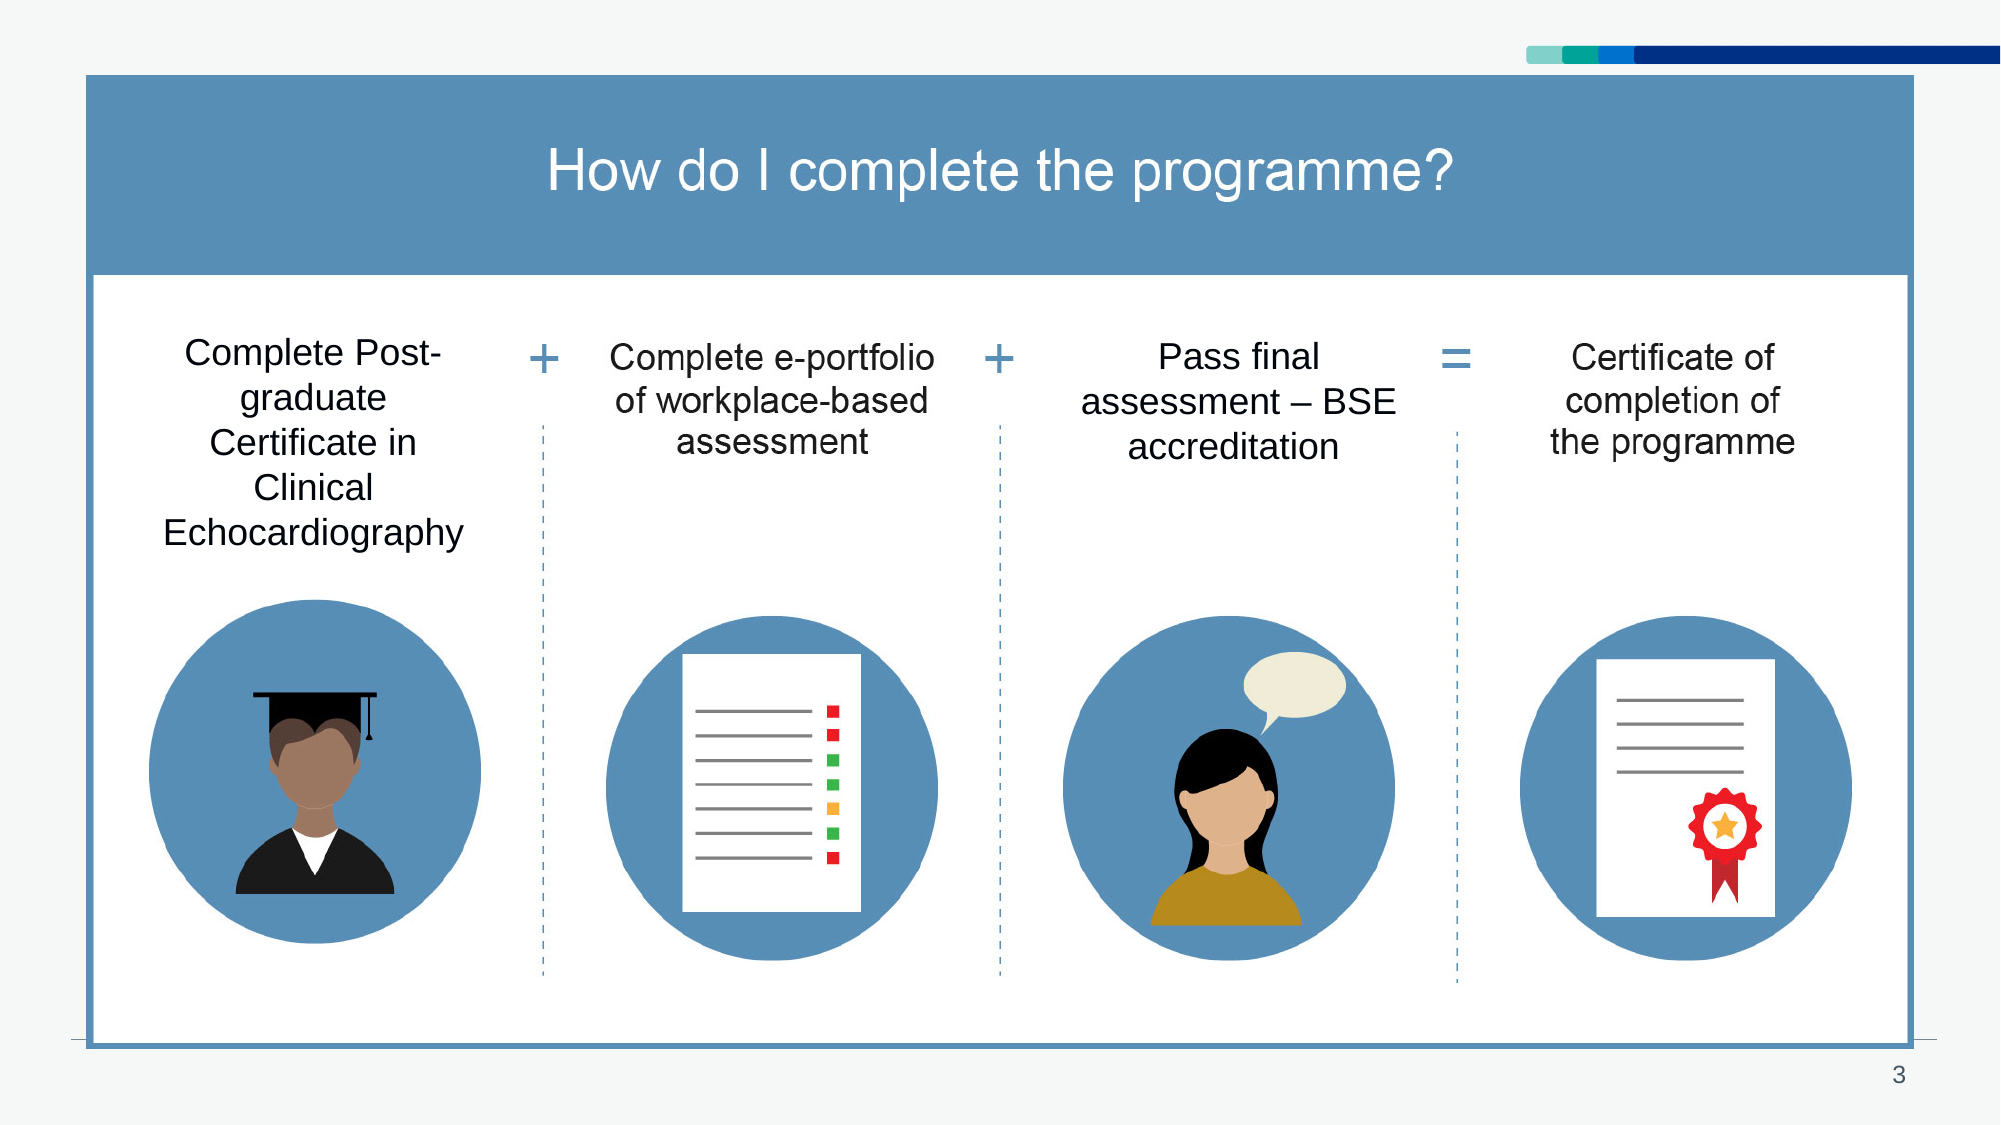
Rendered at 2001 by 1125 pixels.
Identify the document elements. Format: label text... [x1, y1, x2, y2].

text_box Complete Post-graduate Certificate in Clinical Echocardiography [139, 320, 488, 563]
text_box Pass final assessment – BSE accreditation [1064, 325, 1414, 477]
picture [86, 76, 1914, 1049]
